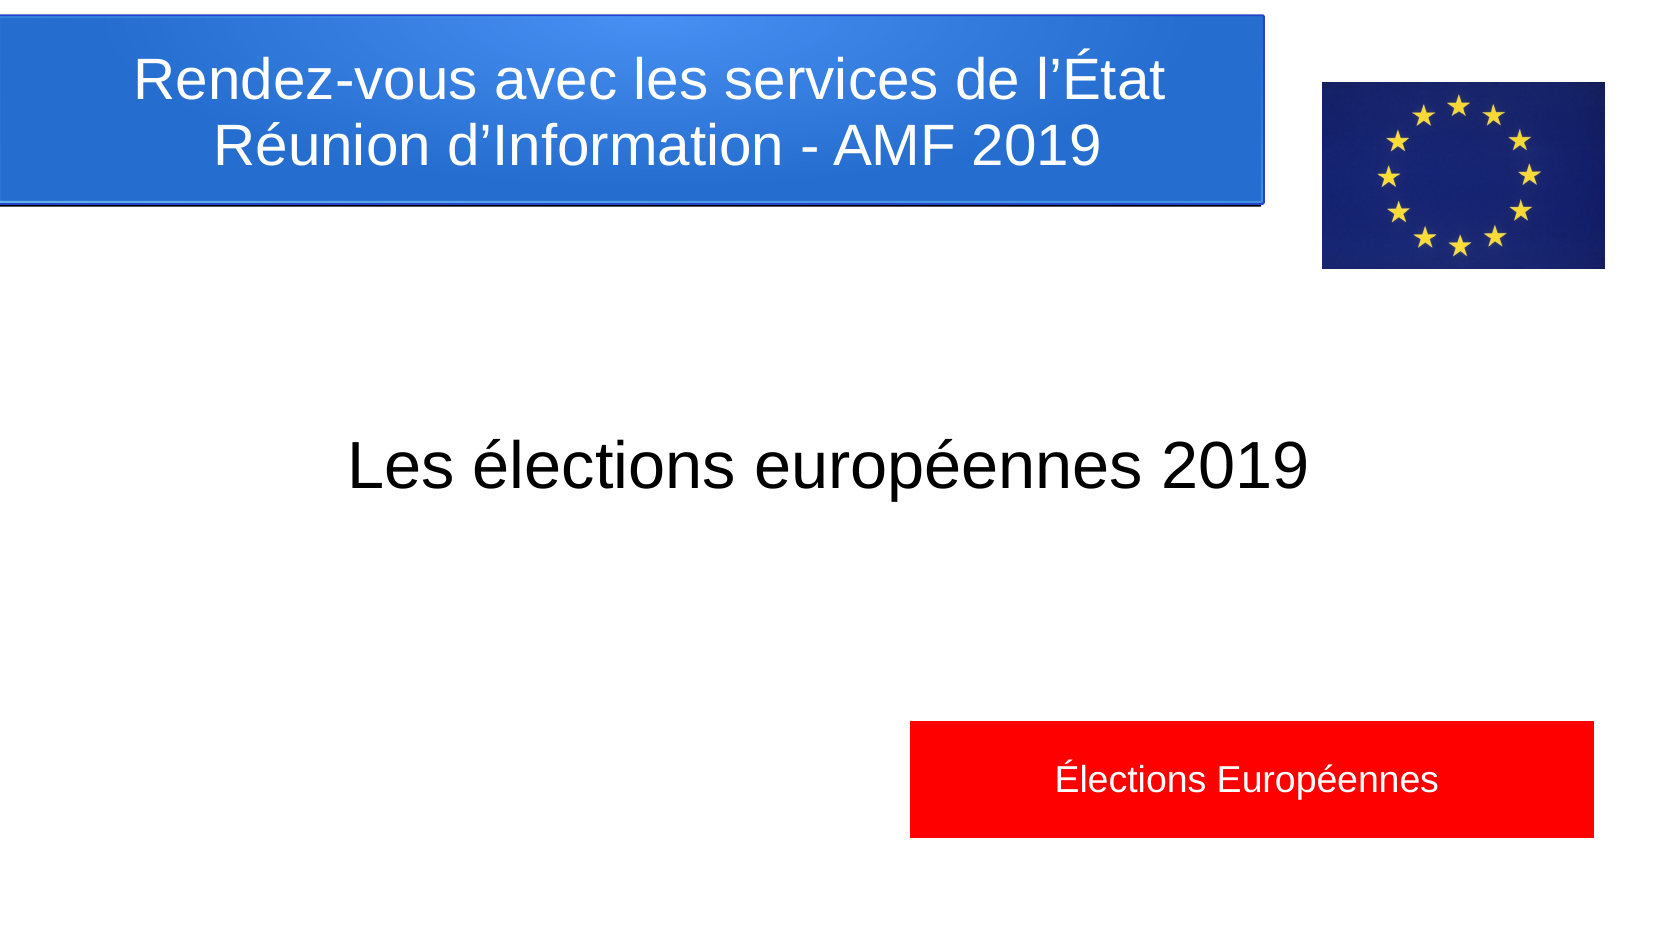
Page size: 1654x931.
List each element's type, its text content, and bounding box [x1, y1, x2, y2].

title Rendez-vous avec les services de l’État Réunion d’Information - AMF 2019 [82, 35, 1235, 189]
text_box Les élections européennes 2019 [260, 427, 1397, 503]
text_box Élections Européennes [909, 720, 1595, 839]
picture [1322, 82, 1605, 269]
